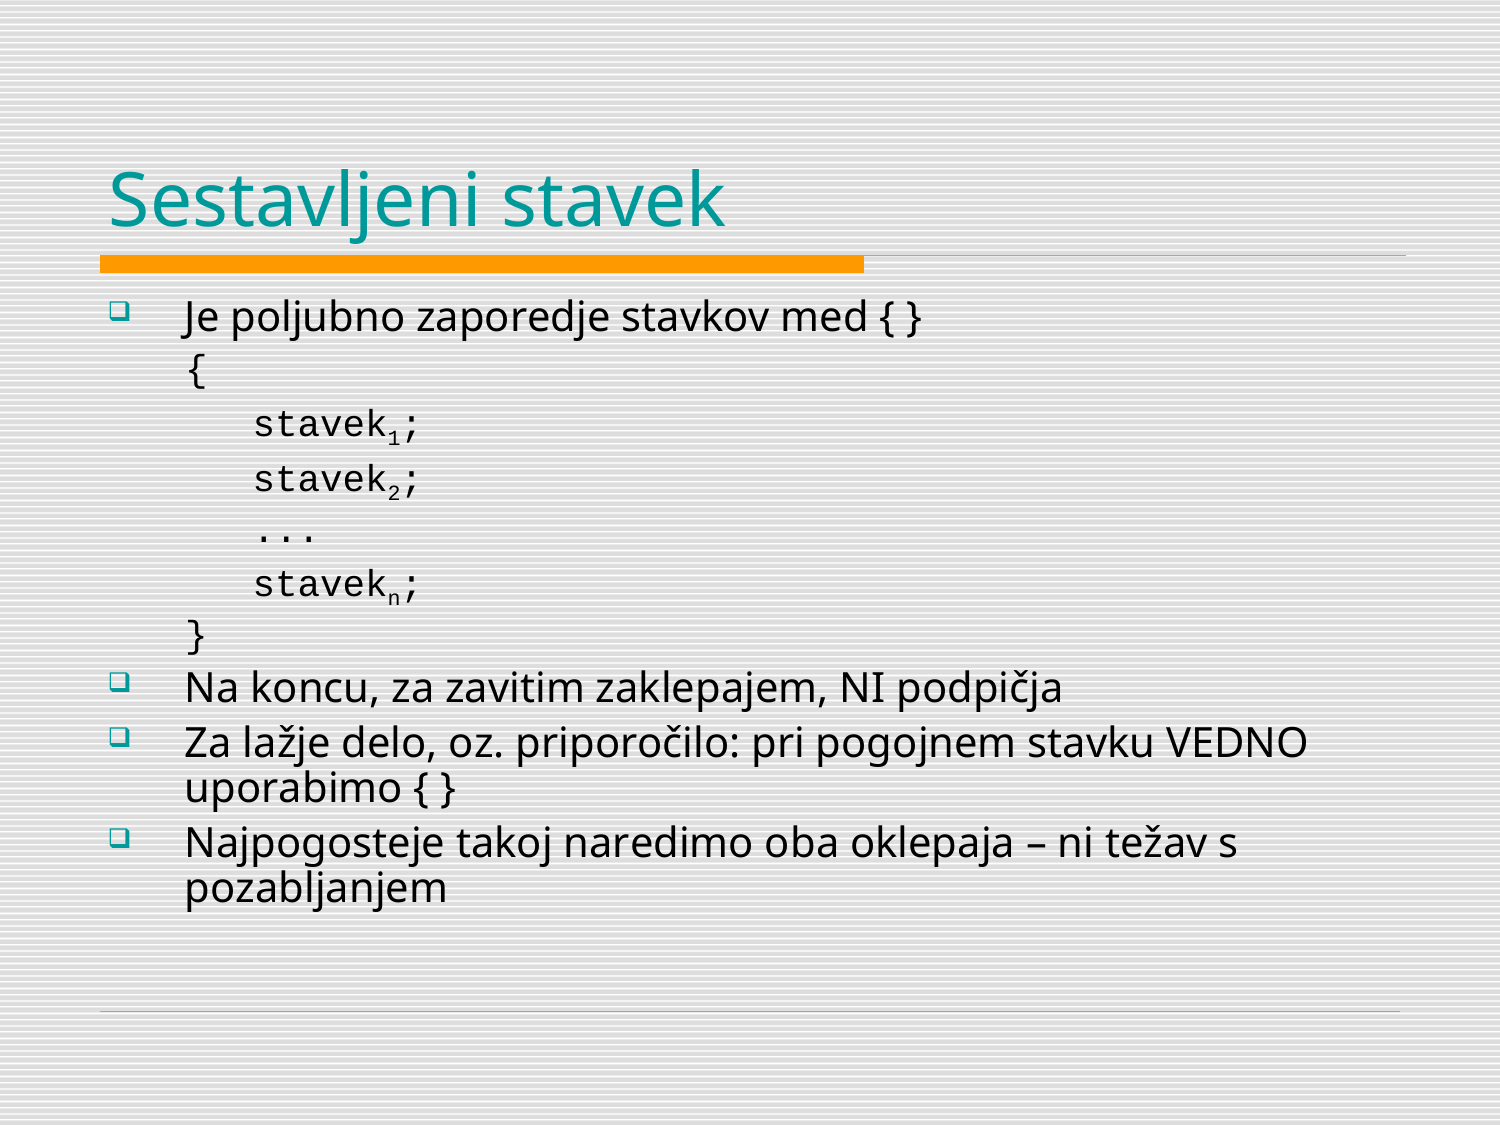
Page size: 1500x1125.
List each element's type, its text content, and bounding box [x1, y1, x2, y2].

picture [0, 0, 1500, 1125]
list Je poljubno zaporedje stavkov med { } { stavek1; stavek2; ... stavekn; } Na koncu, za zavitim zaklepajem, NI podpičja Za lažje delo, oz. priporočilo: pri pogojnem stavku VEDNO uporabimo { } Najpogosteje takoj naredimo oba oklepaja – ni težav s pozabljanjem [92, 287, 1406, 988]
title Sestavljeni stavek [94, 49, 1407, 250]
